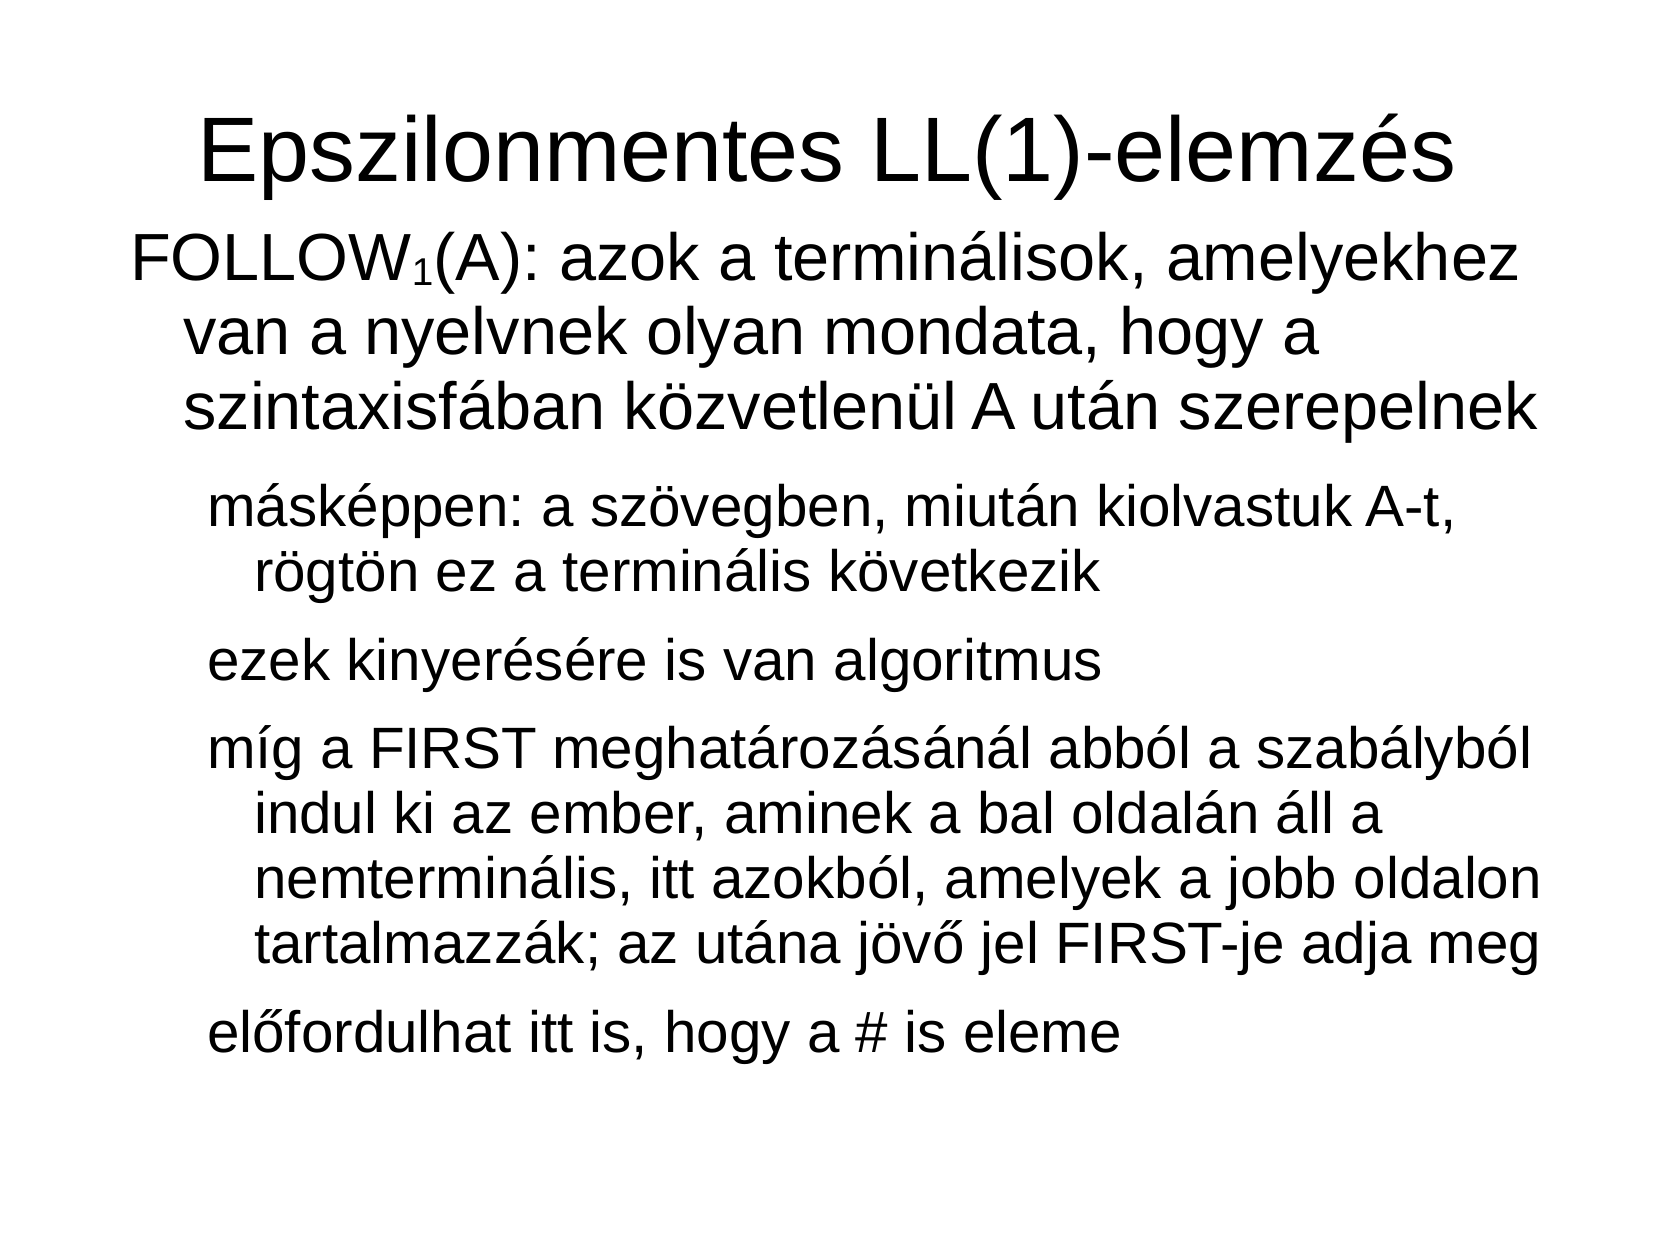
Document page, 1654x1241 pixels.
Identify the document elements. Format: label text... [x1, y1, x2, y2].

list FOLLOW1(A): azok a terminálisok, amelyekhez van a nyelvnek olyan mondata, hogy a szintaxisfában közvetlenül A után szerepelnek másképpen: a szövegben, miután kiolvastuk A-t, rögtön ez a terminális következik ezek kinyerésére is van algoritmus míg a FIRST meghatározásánál abból a szabályból indul ki az ember, aminek a bal oldalán áll a nemterminális, itt azokból, amelyek a jobb oldalon tartalmazzák; az utána jövő jel FIRST-je adja meg előfordulhat itt is, hogy a # is eleme [112, 219, 1552, 1238]
title Epszilonmentes LL(1)-elemzés [121, 46, 1534, 219]
